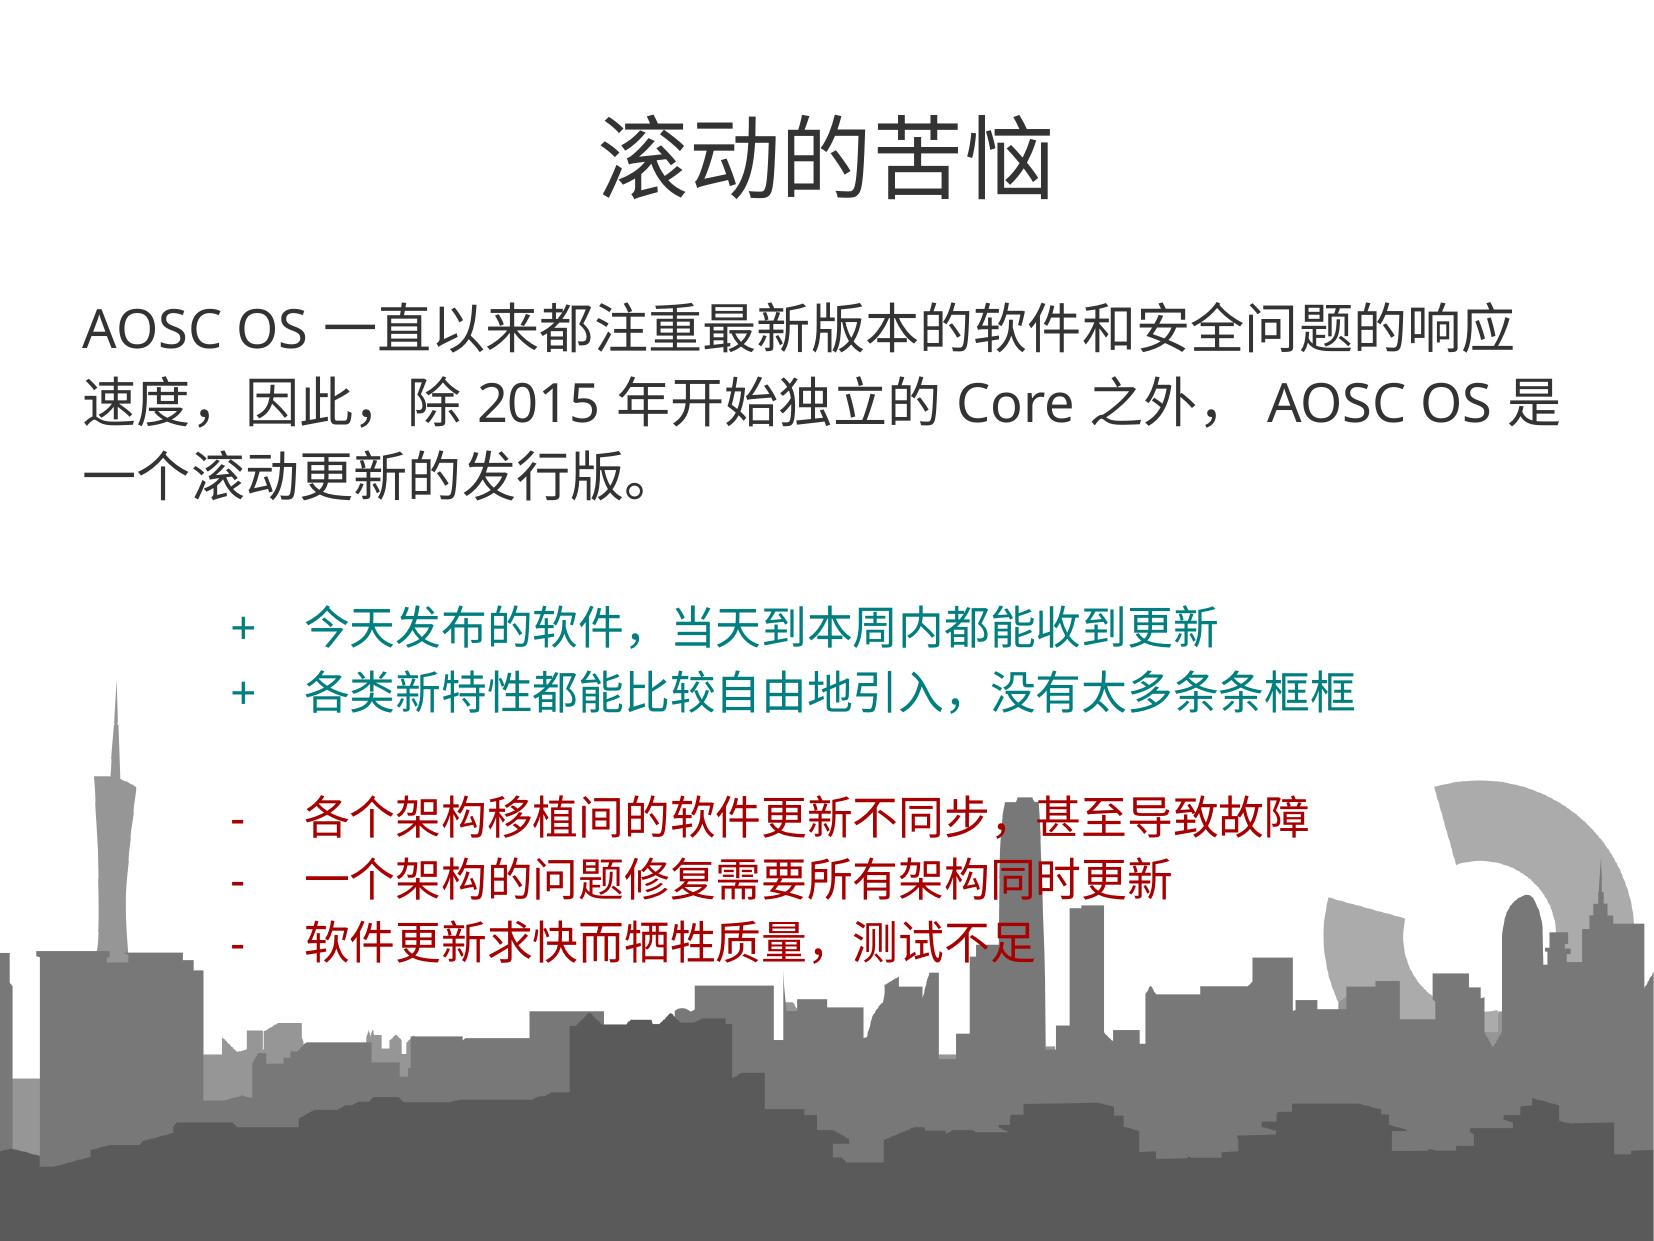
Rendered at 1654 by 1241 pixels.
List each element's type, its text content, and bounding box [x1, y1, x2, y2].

list AOSC OS一直以来都注重最新版本的软件和安全问题的响应速度，因此，除2015年开始独立的Core之外，AOSC OS是一个滚动更新的发行版。 + 今天发布的软件，当天到本周内都能收到更新 + 各类新特性都能比较自由地引入，没有太多条条框框 - 各个架构移植间的软件更新不同步，甚至导致故障 - 一个架构的问题修复需要所有架构同时更新 - 软件更新求快而牺牲质量，测试不足 [82, 290, 1571, 1010]
title 滚动的苦恼 [82, 49, 1571, 257]
picture [0, 0, 1654, 1241]
